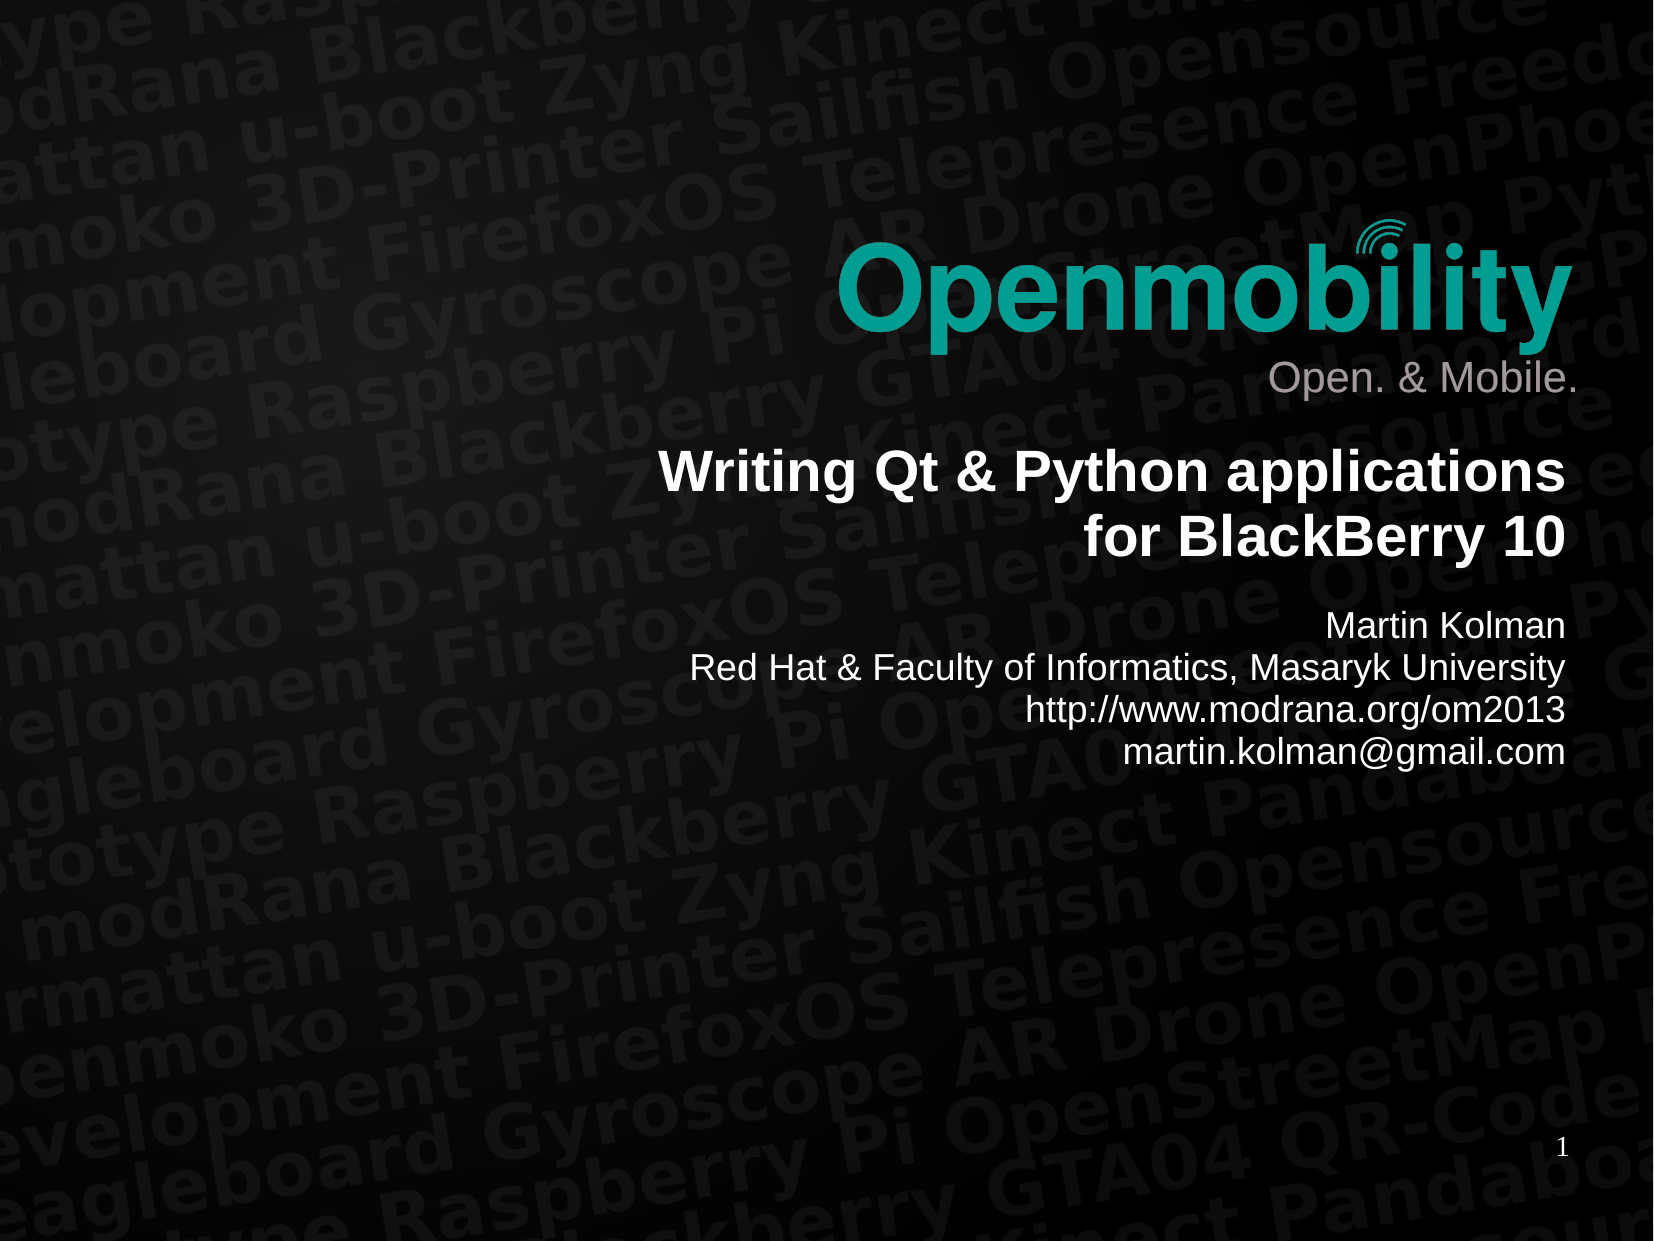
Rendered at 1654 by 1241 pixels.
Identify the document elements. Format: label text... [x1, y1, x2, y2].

text_box Martin Kolman Red Hat & Faculty of Informatics, Masaryk University http://www.modrana.org/om2013 martin.kolman@gmail.com [674, 597, 1580, 781]
picture [0, 0, 1654, 1241]
title Writing Qt & Python applications for BlackBerry 10 [600, 400, 1568, 608]
